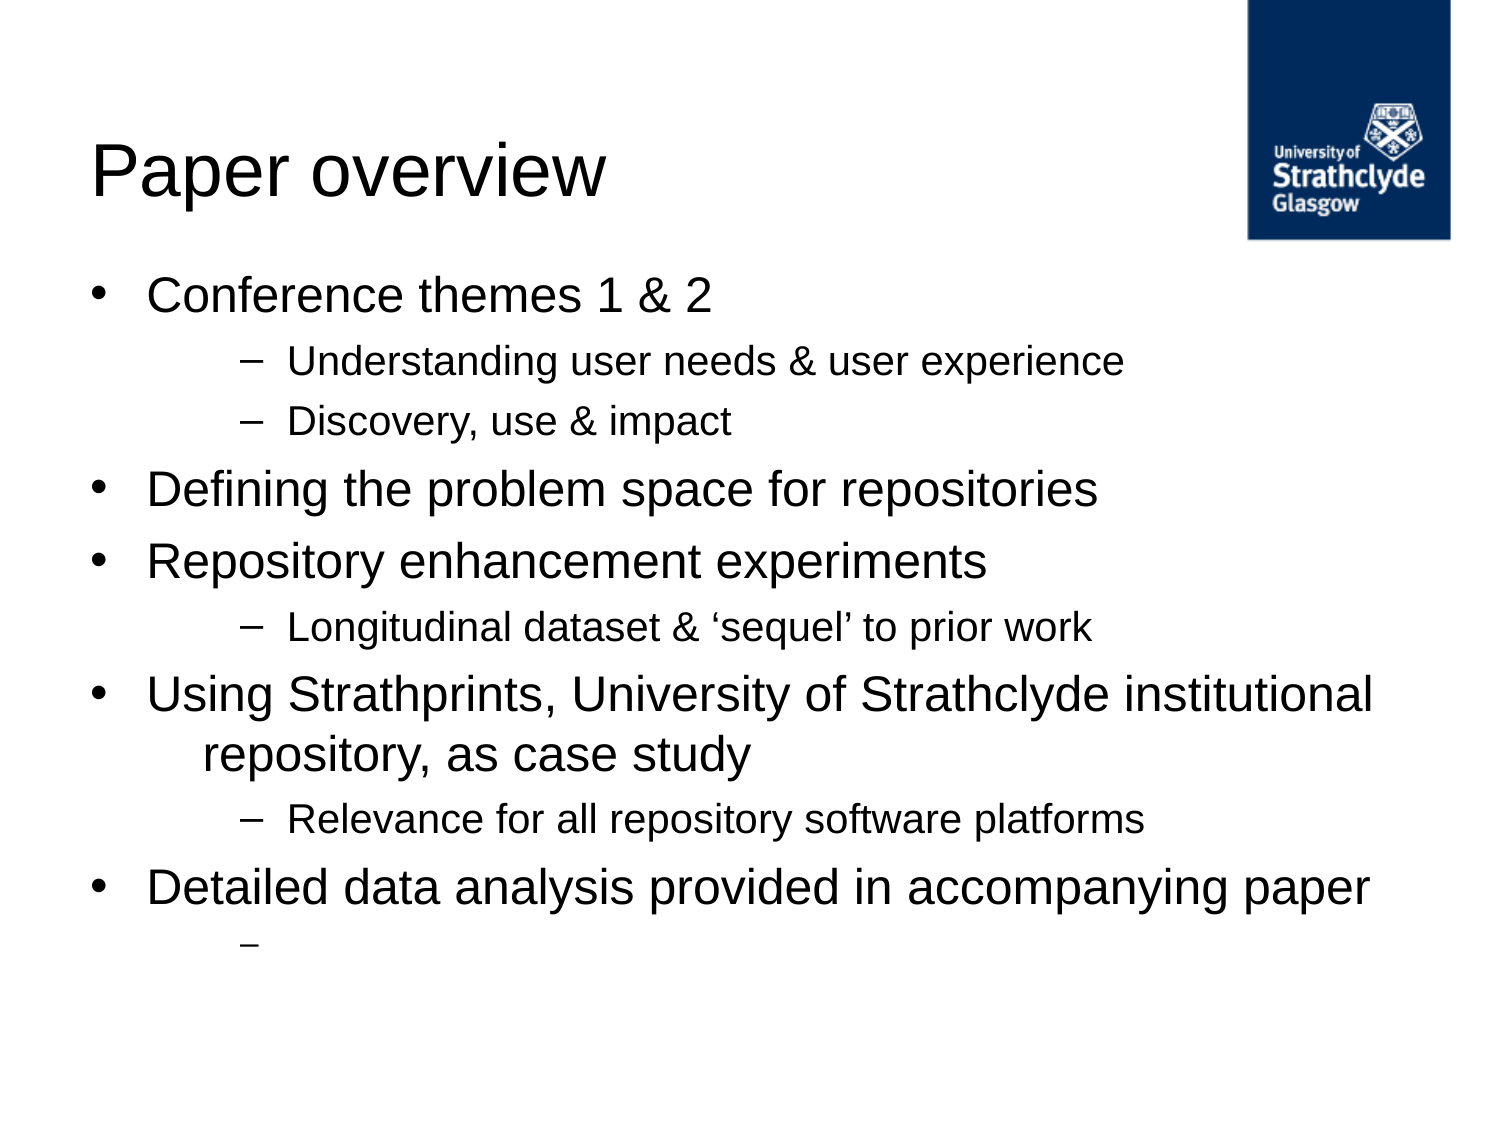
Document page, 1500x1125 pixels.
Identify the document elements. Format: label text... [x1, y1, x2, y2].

title Paper overview [75, 113, 1422, 232]
list Conference themes 1 & 2 Understanding user needs & user experience Discovery, use & impact Defining the problem space for repositories Repository enhancement experiments Longitudinal dataset & ‘sequel’ to prior work Using Strathprints, University of Strathclyde institutional repository, as case study Relevance for all repository software platforms Detailed data analysis provided in accompanying paper [75, 255, 1471, 1095]
